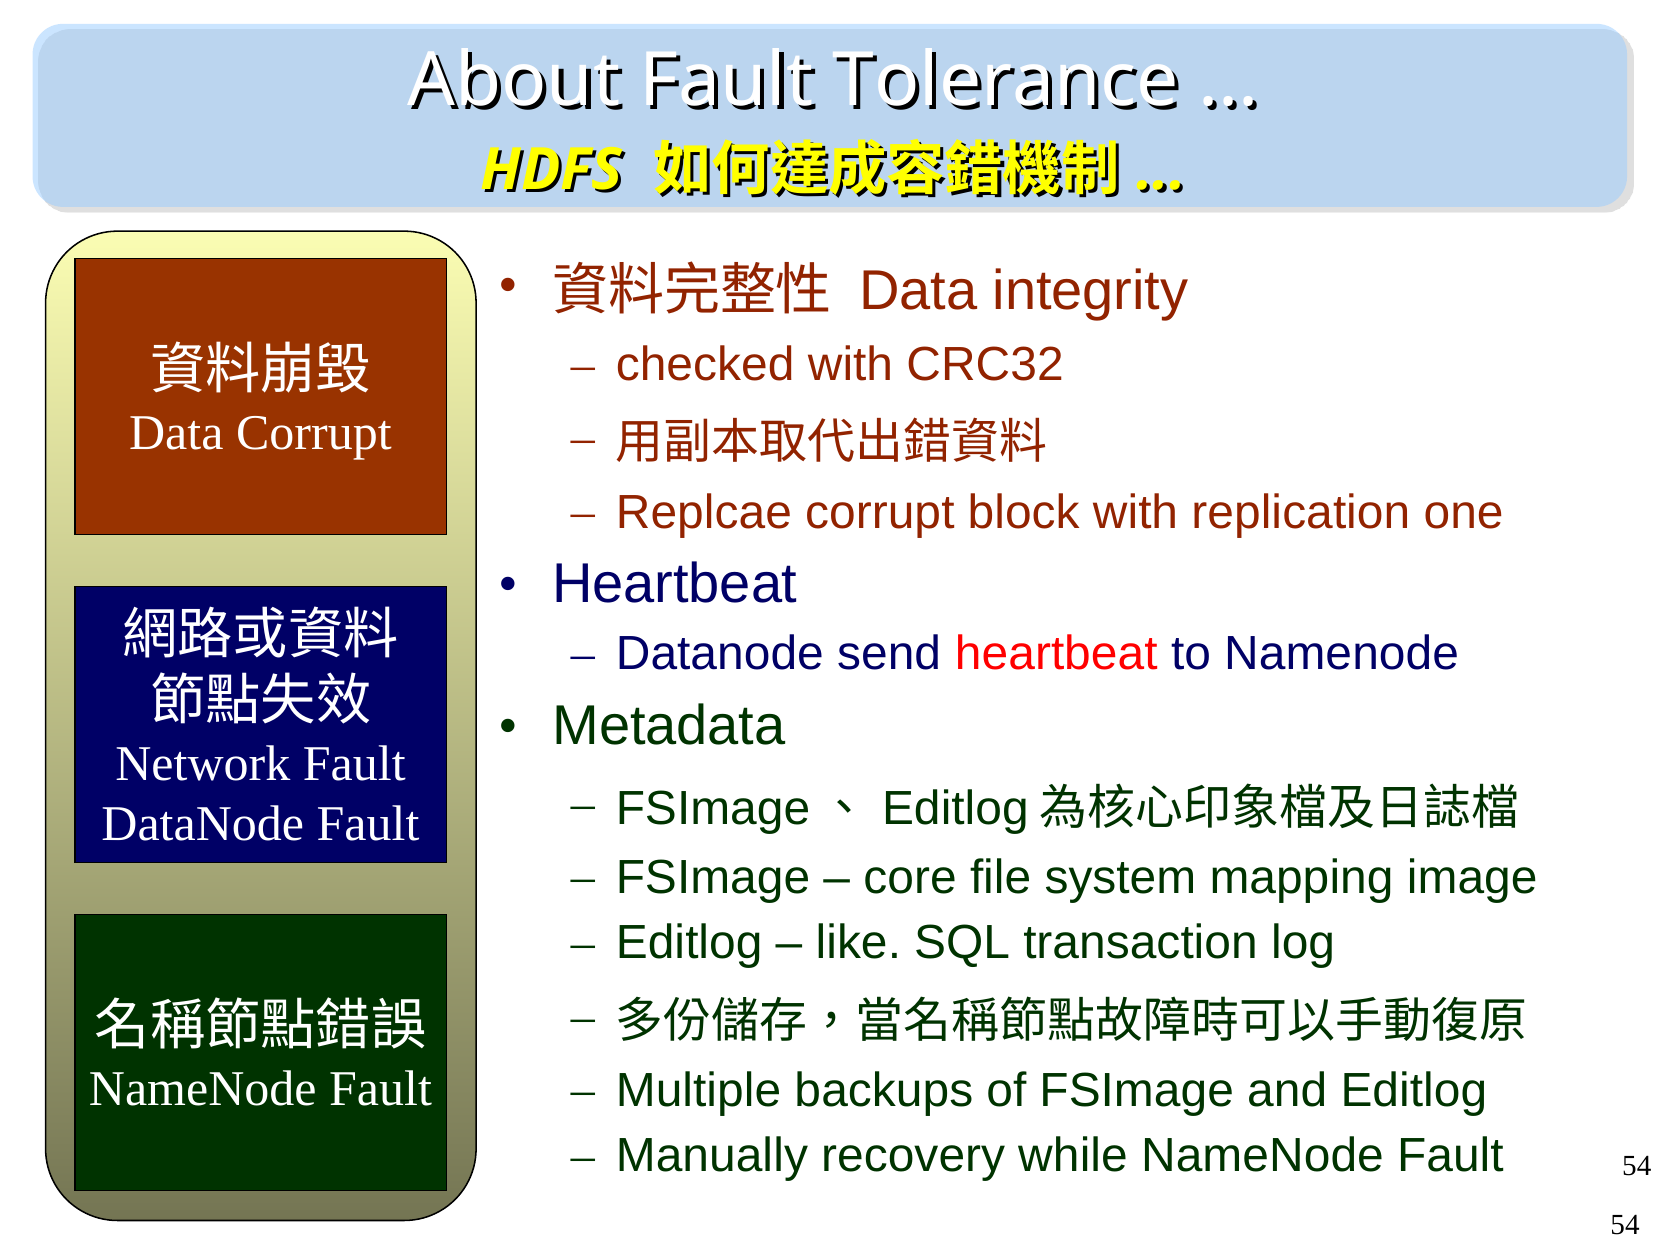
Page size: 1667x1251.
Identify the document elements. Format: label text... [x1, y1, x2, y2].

title About Fault Tolerance ... HDFS 如何達成容錯機制... [124, 13, 1542, 221]
list 資料完整性 Data integrity checked with CRC32 用副本取代出錯資料 Replcae corrupt block with replication one Heartbeat Datanode send heartbeat to Namenode Metadata FSImage、Editlog為核心印象檔及日誌檔 FSImage – core file system mapping image Editlog – like. SQL transaction log 多份儲存，當名稱節點故障時可以手動復原 Multiple backups of FSImage and Editlog Manually recovery while NameNode Fault [483, 237, 1637, 1191]
text_box [32, 23, 124, 207]
text_box 名稱節點錯誤 NameNode Fault [74, 914, 447, 1191]
text_box <number> [1472, 1138, 1667, 1223]
text_box [45, 231, 477, 1221]
text_box 網路或資料 節點失效 Network Fault DataNode Fault [74, 586, 447, 863]
text_box [1542, 23, 1628, 207]
text_box 資料崩毀 Data Corrupt [74, 258, 447, 535]
